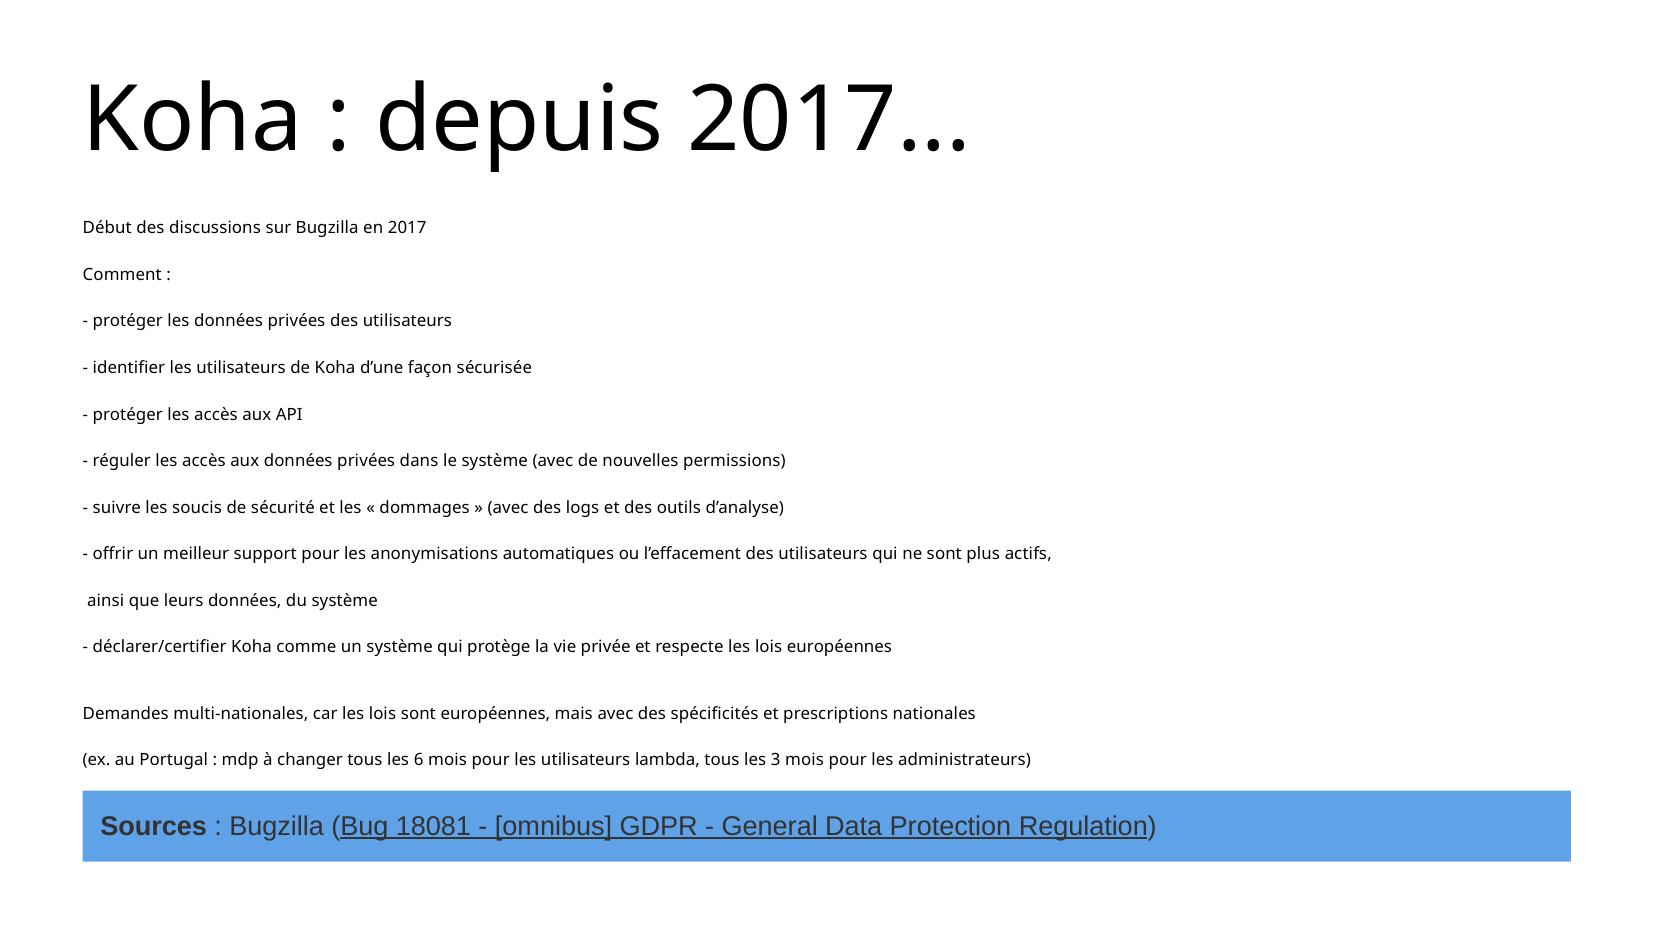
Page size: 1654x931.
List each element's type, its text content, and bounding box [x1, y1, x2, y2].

title Koha : depuis 2017... [82, 37, 1571, 192]
list Sources : Bugzilla (Bug 18081 - [omnibus] GDPR - General Data Protection Regulation) [82, 790, 1571, 862]
list Début des discussions sur Bugzilla en 2017 Comment : - protéger les données privées des utilisateurs - identifier les utilisateurs de Koha d’une façon sécurisée - protéger les accès aux API - réguler les accès aux données privées dans le système (avec de nouvelles permissions) - suivre les soucis de sécurité et les « dommages » (avec des logs et des outils d’analyse) - offrir un meilleur support pour les anonymisations automatiques ou l’effacement des utilisateurs qui ne sont plus actifs, ainsi que leurs données, du système - déclarer/certifier Koha comme un système qui protège la vie privée et respecte les lois européennes Demandes multi-nationales, car les lois sont européennes, mais avec des spécificités et prescriptions nationales (ex. au Portugal : mdp à changer tous les 6 mois pour les utilisateurs lambda, tous les 3 mois pour les administrateurs) [82, 192, 1571, 774]
